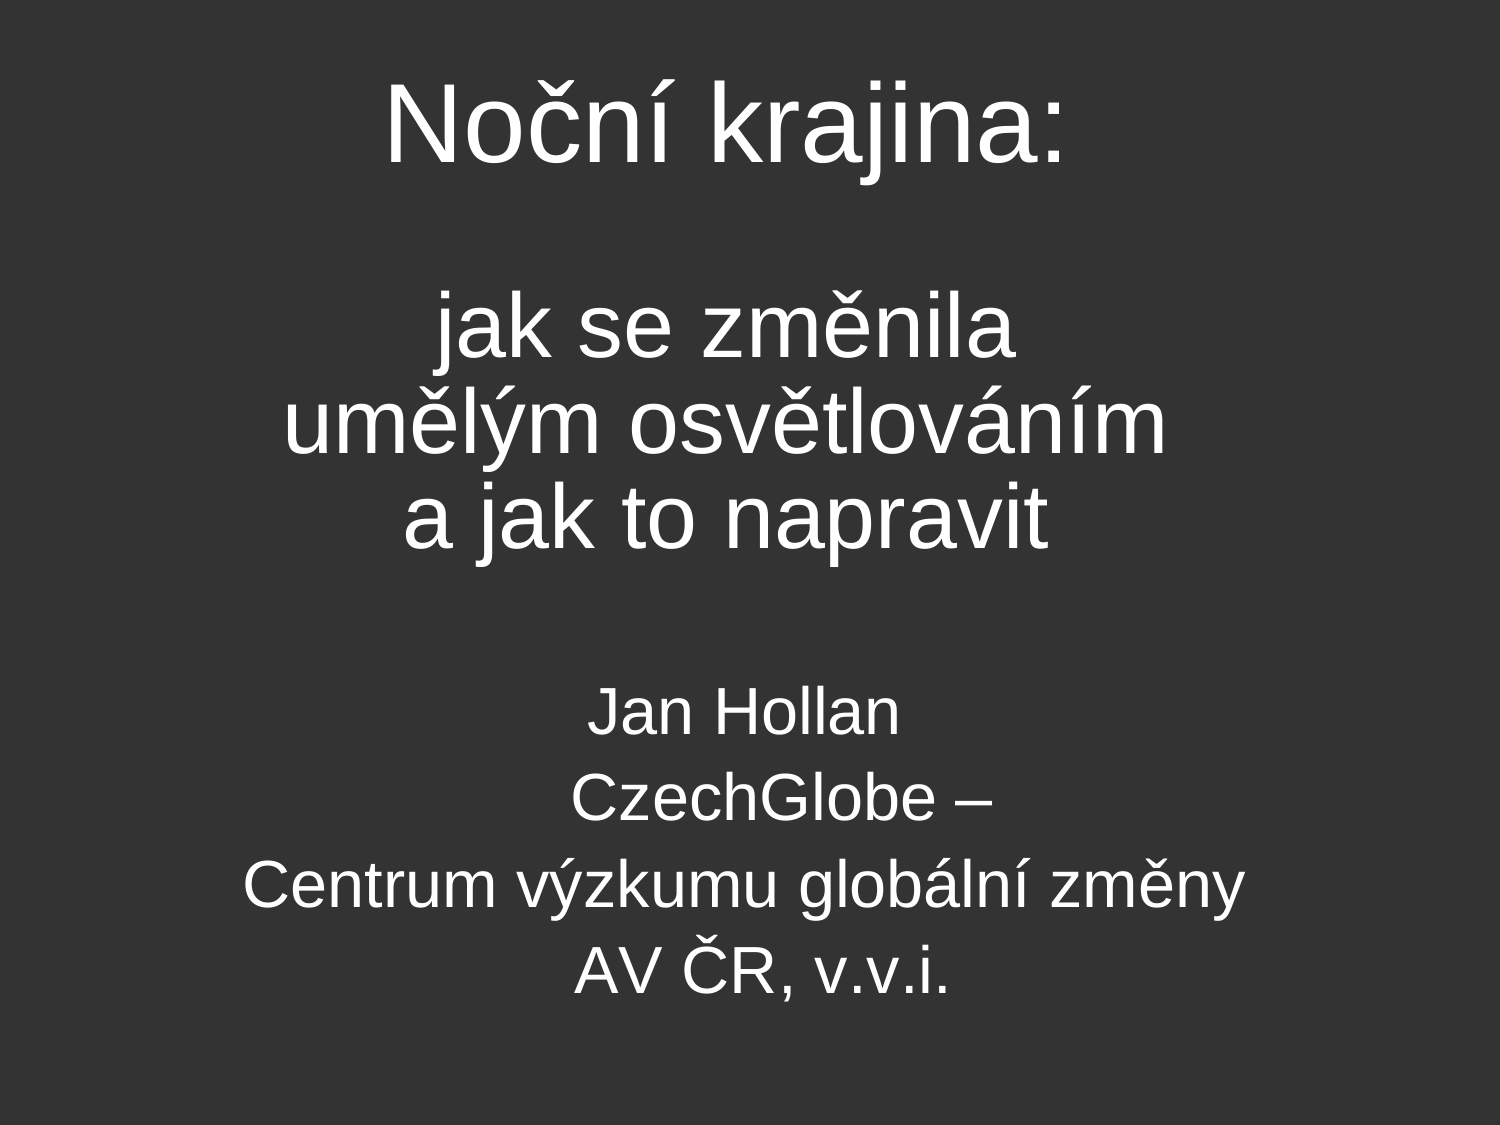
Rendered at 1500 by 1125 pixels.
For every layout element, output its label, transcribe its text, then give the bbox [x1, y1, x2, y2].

subtitle Jan Hollan CzechGlobe – Centrum výzkumu globální změny AV ČR, v.v.i. [219, 679, 1270, 1013]
title Noční krajina: jak se změnila umělým osvětlováním a jak to napravit [88, 65, 1364, 573]
